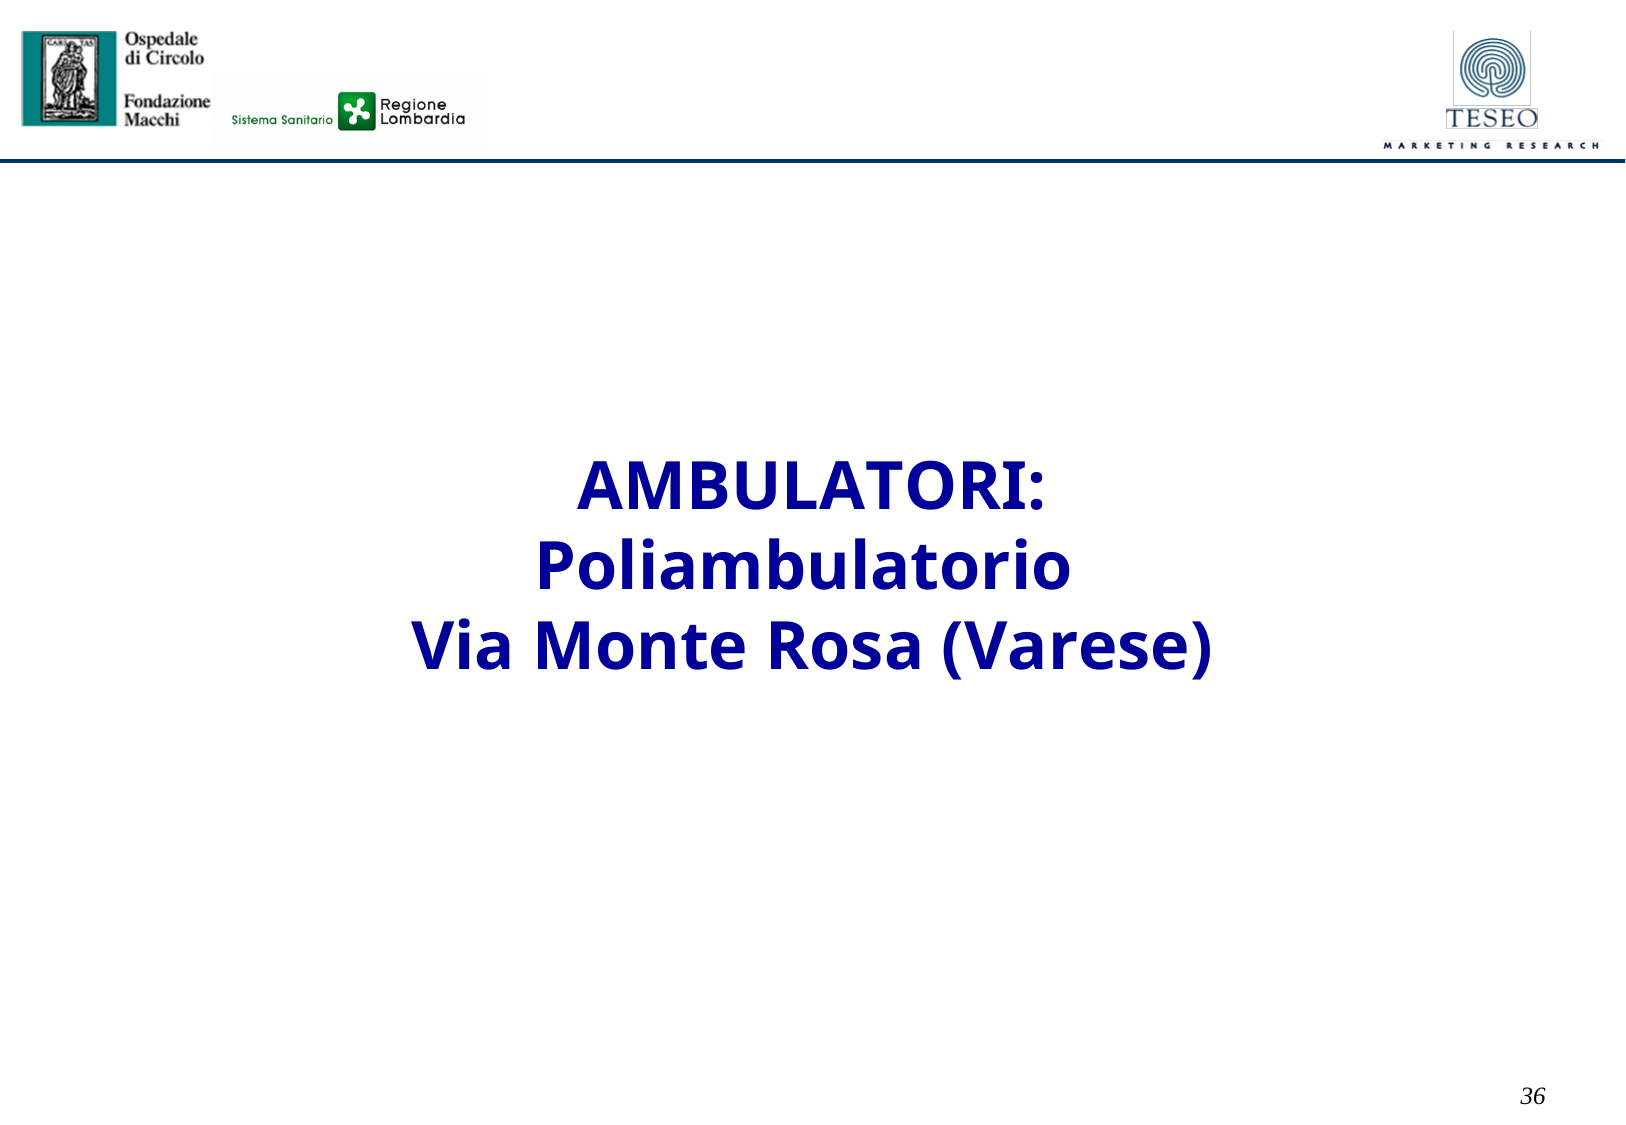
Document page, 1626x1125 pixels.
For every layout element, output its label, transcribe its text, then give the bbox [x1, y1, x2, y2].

text_box AMBULATORI: Poliambulatorio Via Monte Rosa (Varese) [121, 469, 1504, 657]
picture [1381, 31, 1604, 149]
picture [21, 31, 483, 149]
